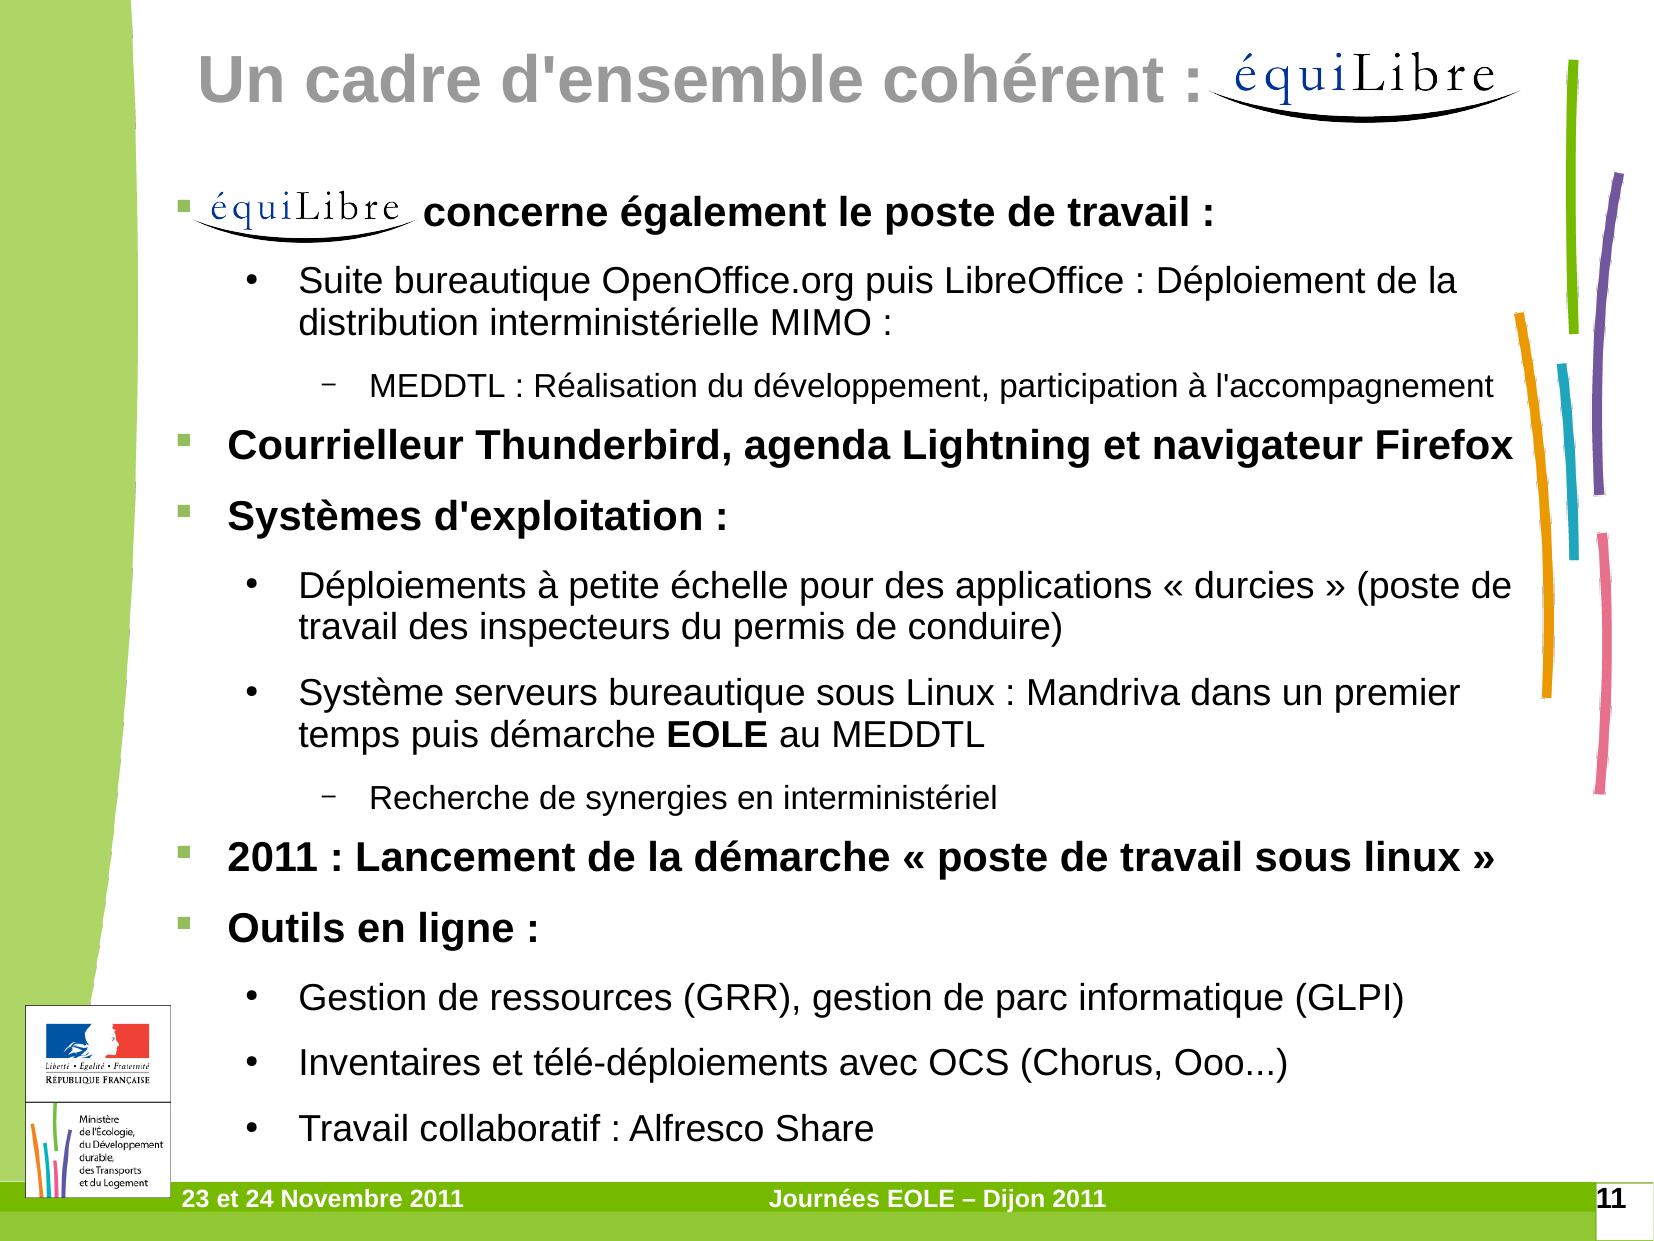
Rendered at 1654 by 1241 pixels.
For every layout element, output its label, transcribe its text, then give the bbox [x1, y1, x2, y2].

picture [0, 0, 1654, 1241]
list concerne également le poste de travail : Suite bureautique OpenOffice.org puis LibreOffice : Déploiement de la distribution interministérielle MIMO : MEDDTL : Réalisation du développement, participation à l'accompagnement Courrielleur Thunderbird, agenda Lightning et navigateur Firefox Systèmes d'exploitation : Déploiements à petite échelle pour des applications « durcies » (poste de travail des inspecteurs du permis de conduire) Système serveurs bureautique sous Linux : Mandriva dans un premier temps puis démarche EOLE au MEDDTL Recherche de synergies en interministériel 2011 : Lancement de la démarche « poste de travail sous linux » Outils en ligne : Gestion de ressources (GRR), gestion de parc informatique (GLPI) Inventaires et télé-déploiements avec OCS (Chorus, Ooo...) Travail collaboratif : Alfresco Share [156, 188, 1547, 1175]
picture [1207, 51, 1521, 123]
title Un cadre d'ensemble cohérent : [133, 0, 1622, 159]
